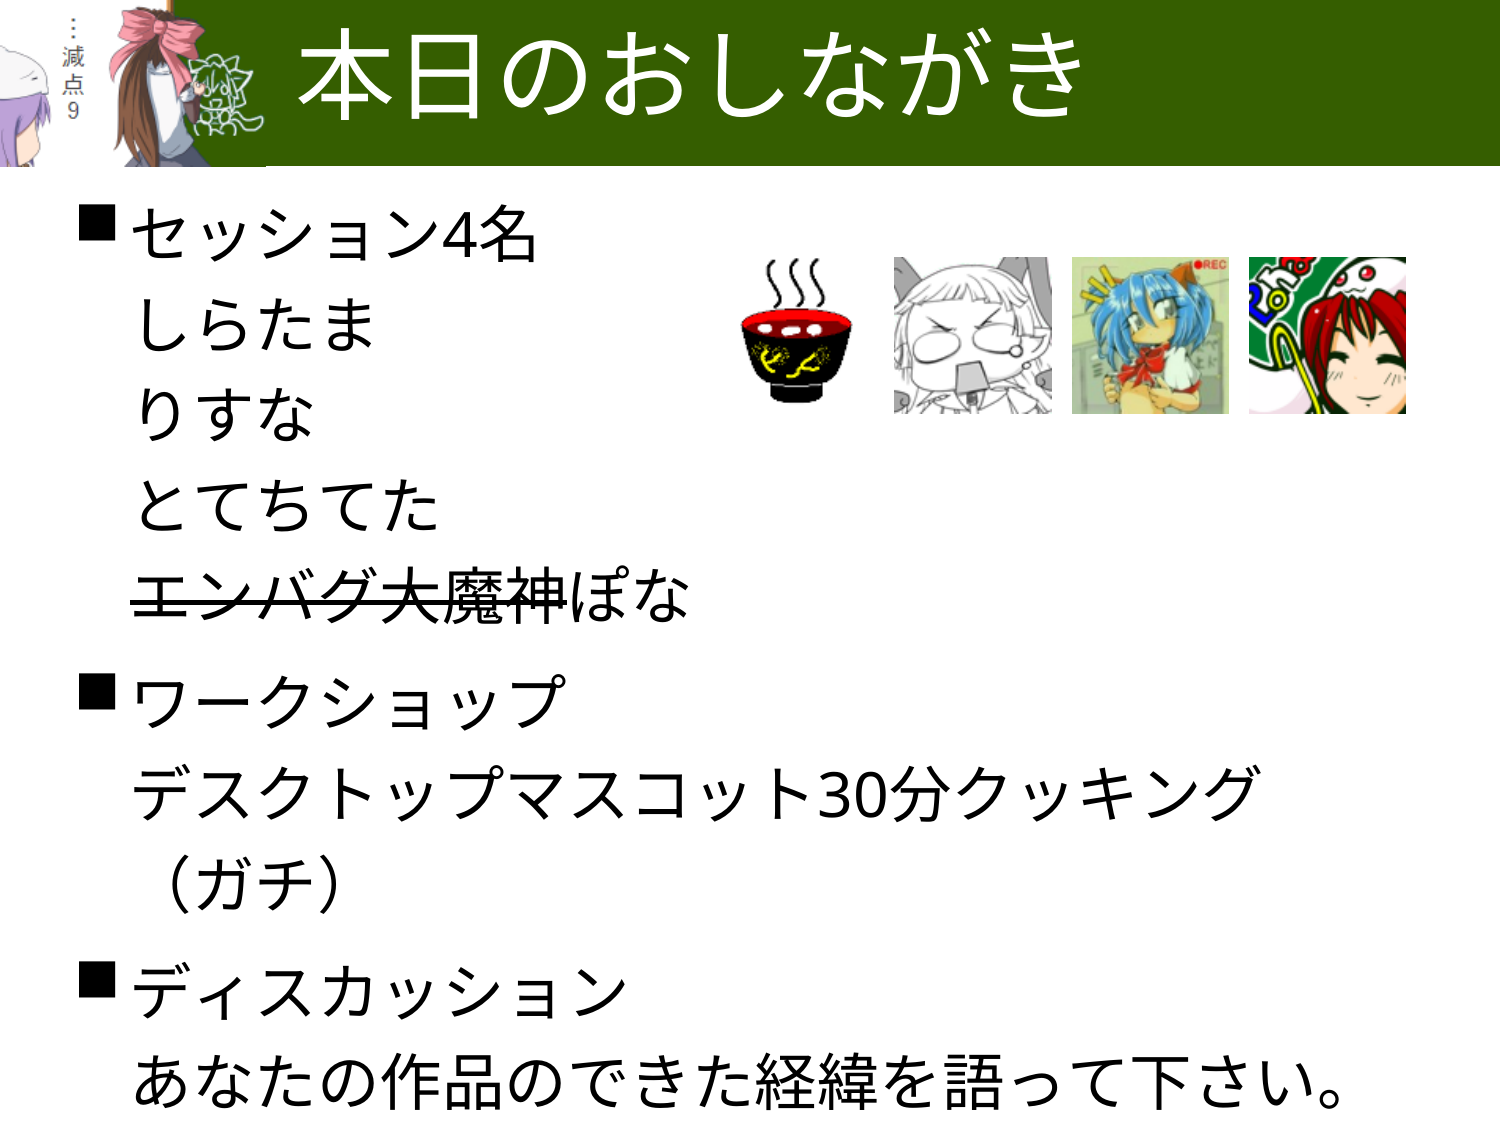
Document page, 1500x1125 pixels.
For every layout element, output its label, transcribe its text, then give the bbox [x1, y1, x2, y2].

picture [717, 257, 875, 414]
picture [0, 0, 266, 167]
list セッション4名 しらたま りすな とてちてた エンバグ大魔神ぽな ワークショップ デスクトップマスコット30分クッキング （ガチ） ディスカッション あなたの作品のできた経緯を語って下さい。 [59, 177, 1447, 1108]
title 本日のおしながき [295, 0, 1500, 152]
picture [894, 257, 1052, 414]
picture [1072, 257, 1229, 414]
picture [1249, 257, 1406, 414]
